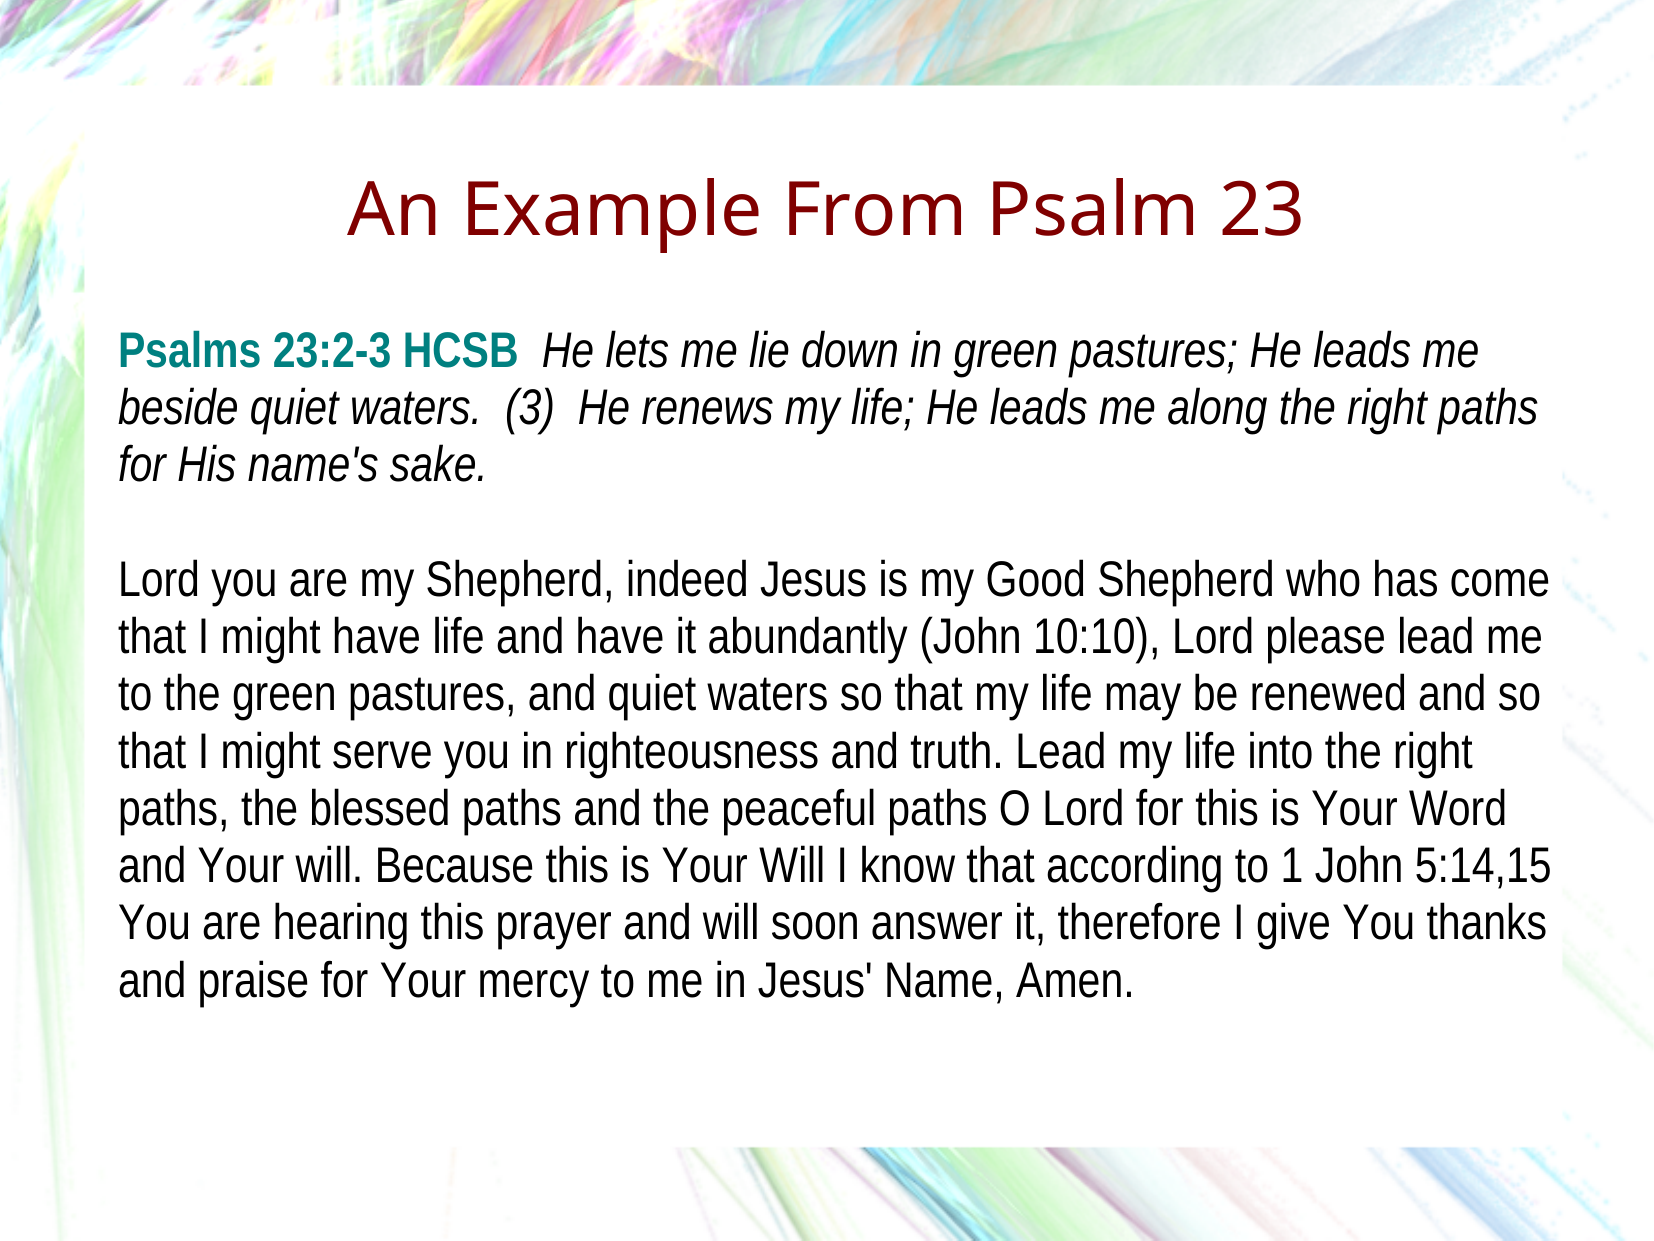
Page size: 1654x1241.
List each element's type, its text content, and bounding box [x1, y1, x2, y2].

picture [0, 0, 1654, 1241]
subtitle Psalms 23:2-3 HCSB He lets me lie down in green pastures; He leads me beside quiet waters. (3) He renews my life; He leads me along the right paths for His name's sake. Lord you are my Shepherd, indeed Jesus is my Good Shepherd who has come that I might have life and have it abundantly (John 10:10), Lord please lead me to the green pastures, and quiet waters so that my life may be renewed and so that I might serve you in righteousness and truth. Lead my life into the right paths, the blessed paths and the peaceful paths O Lord for this is Your Word and Your will. Because this is Your Will I know that according to 1 John 5:14,15 You are hearing this prayer and will soon answer it, therefore I give You thanks and praise for Your mercy to me in Jesus' Name, Amen. [118, 327, 1571, 1032]
title An Example From Psalm 23 [82, 109, 1571, 303]
